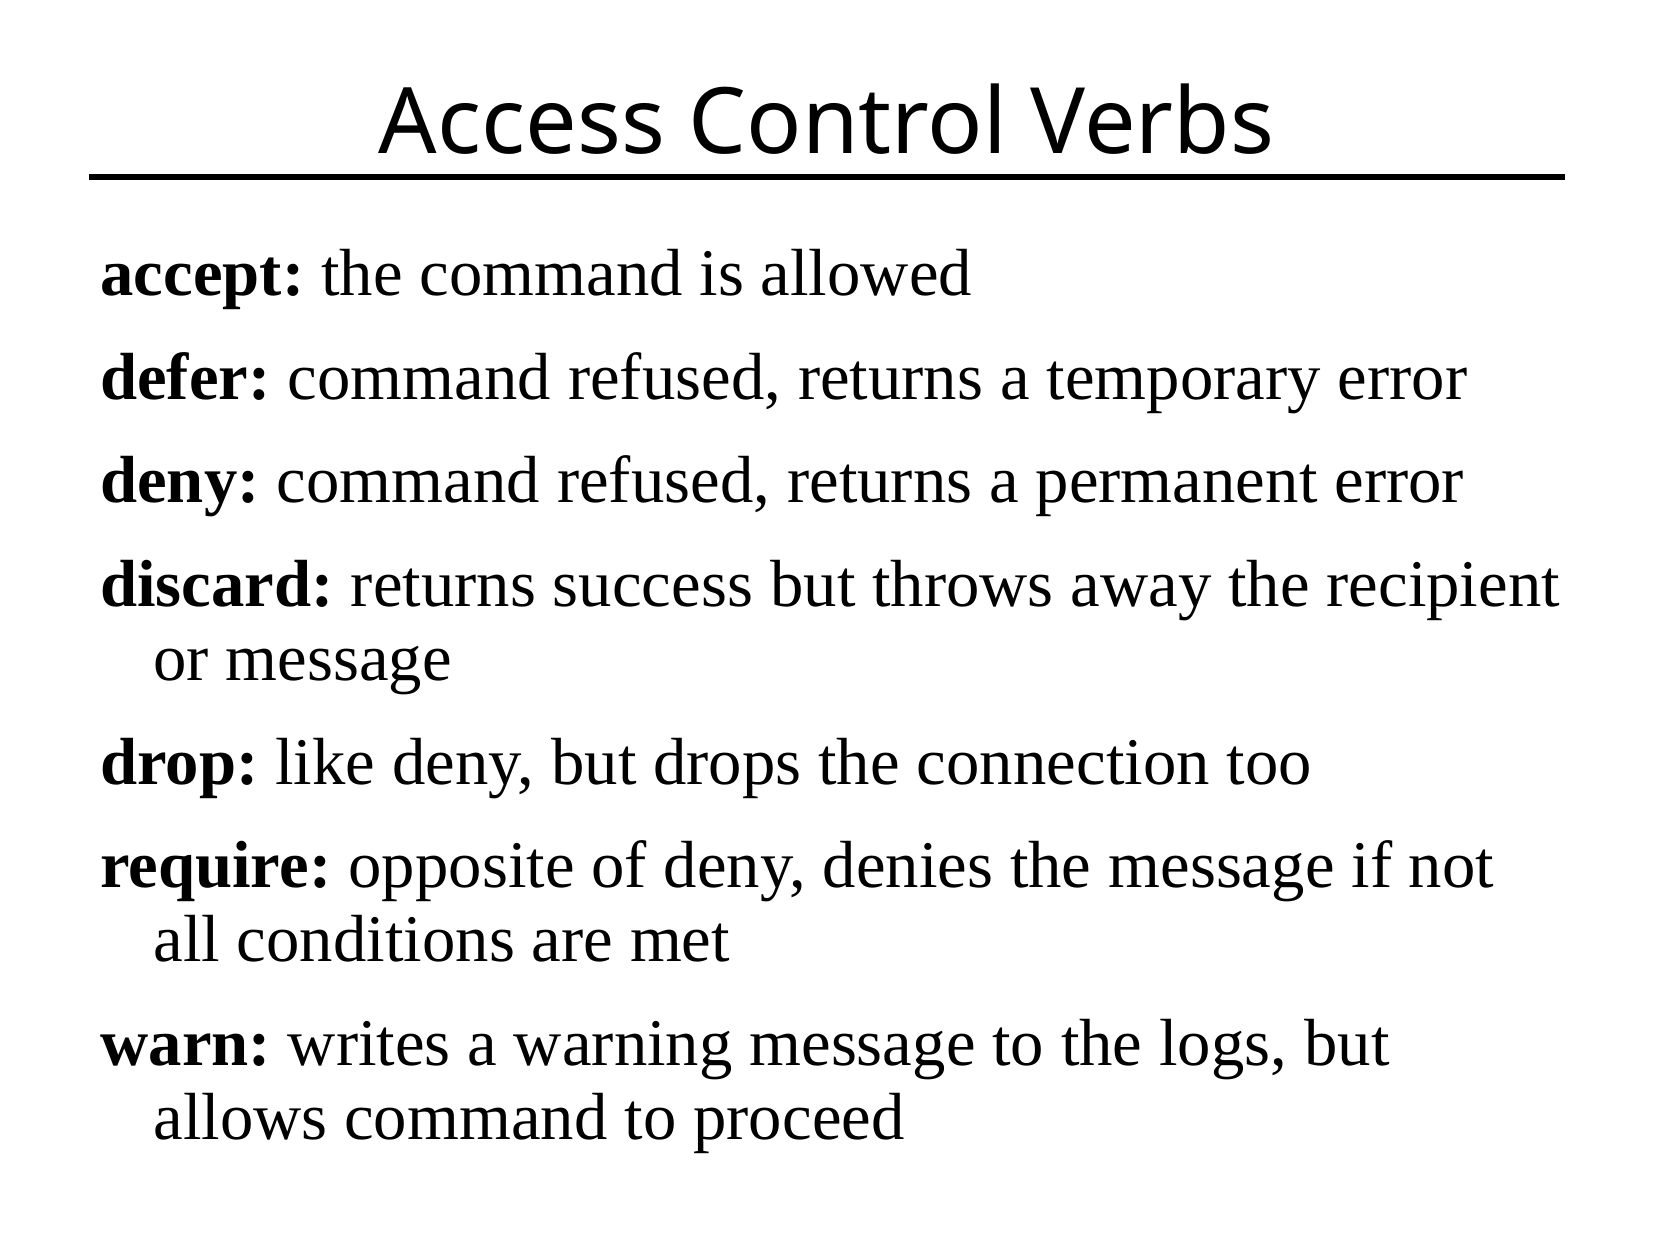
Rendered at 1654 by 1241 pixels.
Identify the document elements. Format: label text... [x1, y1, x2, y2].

list accept: the command is allowed defer: command refused, returns a temporary error deny: command refused, returns a permanent error discard: returns success but throws away the recipient or message drop: like deny, but drops the connection too require: opposite of deny, denies the message if not all conditions are met warn: writes a warning message to the logs, but allows command to proceed [82, 236, 1571, 1154]
title Access Control Verbs [82, 36, 1571, 200]
